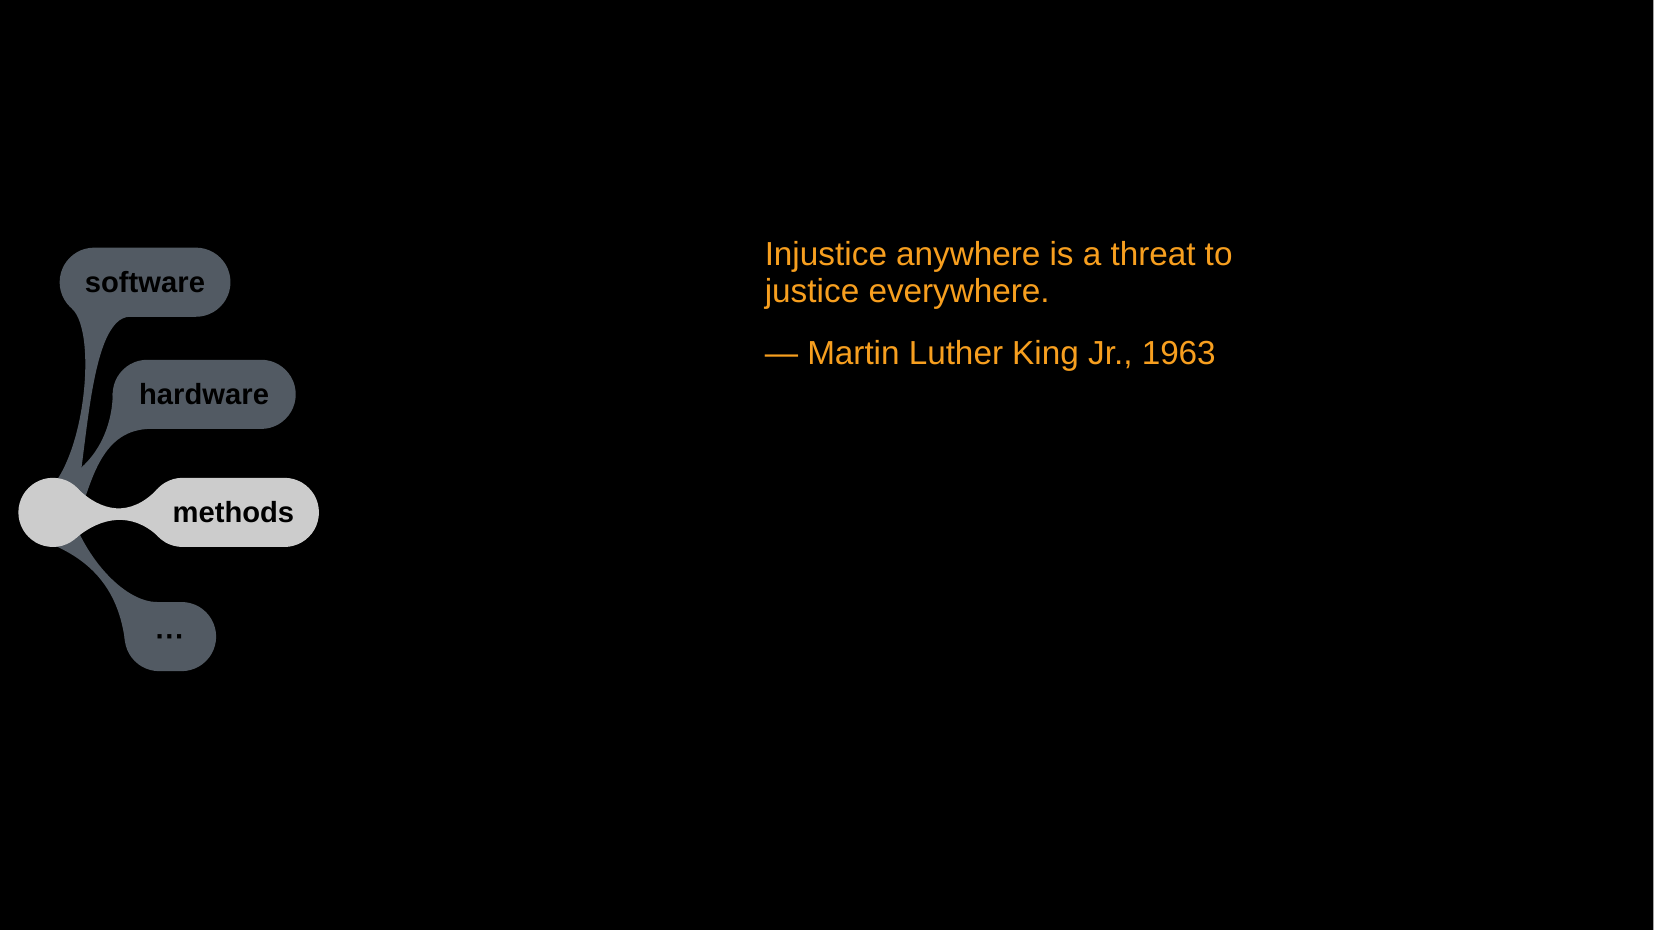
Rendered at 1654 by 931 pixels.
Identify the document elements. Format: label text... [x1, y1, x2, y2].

text_box [18, 311, 158, 635]
text_box hardware [112, 359, 296, 429]
text_box ··· [124, 602, 217, 672]
text_box methods [148, 477, 319, 547]
text_box Injustice anywhere is a threat to justice everywhere. ― Martin Luther King Jr., 1963 [749, 228, 1347, 380]
text_box software [59, 247, 231, 317]
